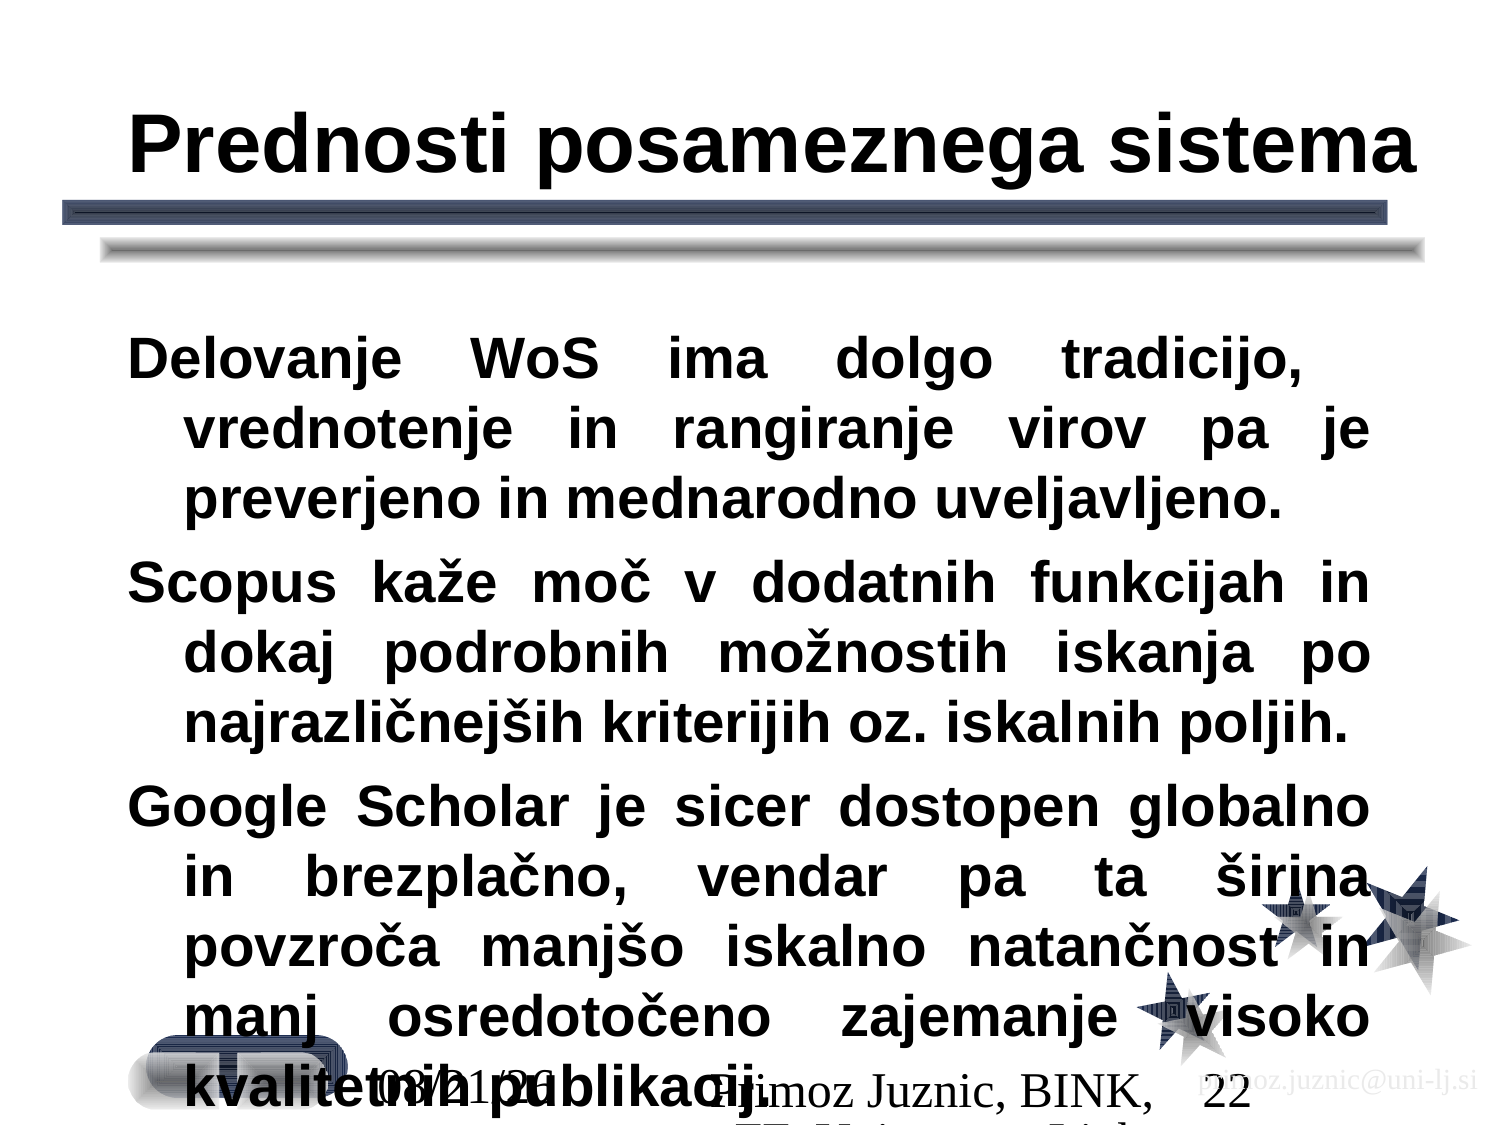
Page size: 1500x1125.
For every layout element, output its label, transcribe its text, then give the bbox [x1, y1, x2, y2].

title Prednosti posameznega sistema [112, 37, 1471, 197]
list Delovanje WoS ima dolgo tradicijo, vrednotenje in rangiranje virov pa je preverjeno in mednarodno uveljavljeno. Scopus kaže moč v dodatnih funkcijah in dokaj podrobnih možnostih iskanja po najrazličnejših kriterijih oz. iskalnih poljih. Google Scholar je sicer dostopen globalno in brezplačno, vendar pa ta širina povzroča manjšo iskalno natančnost in manj osredotočeno zajemanje visoko kvalitetnih publikacij. [112, 312, 1388, 1125]
